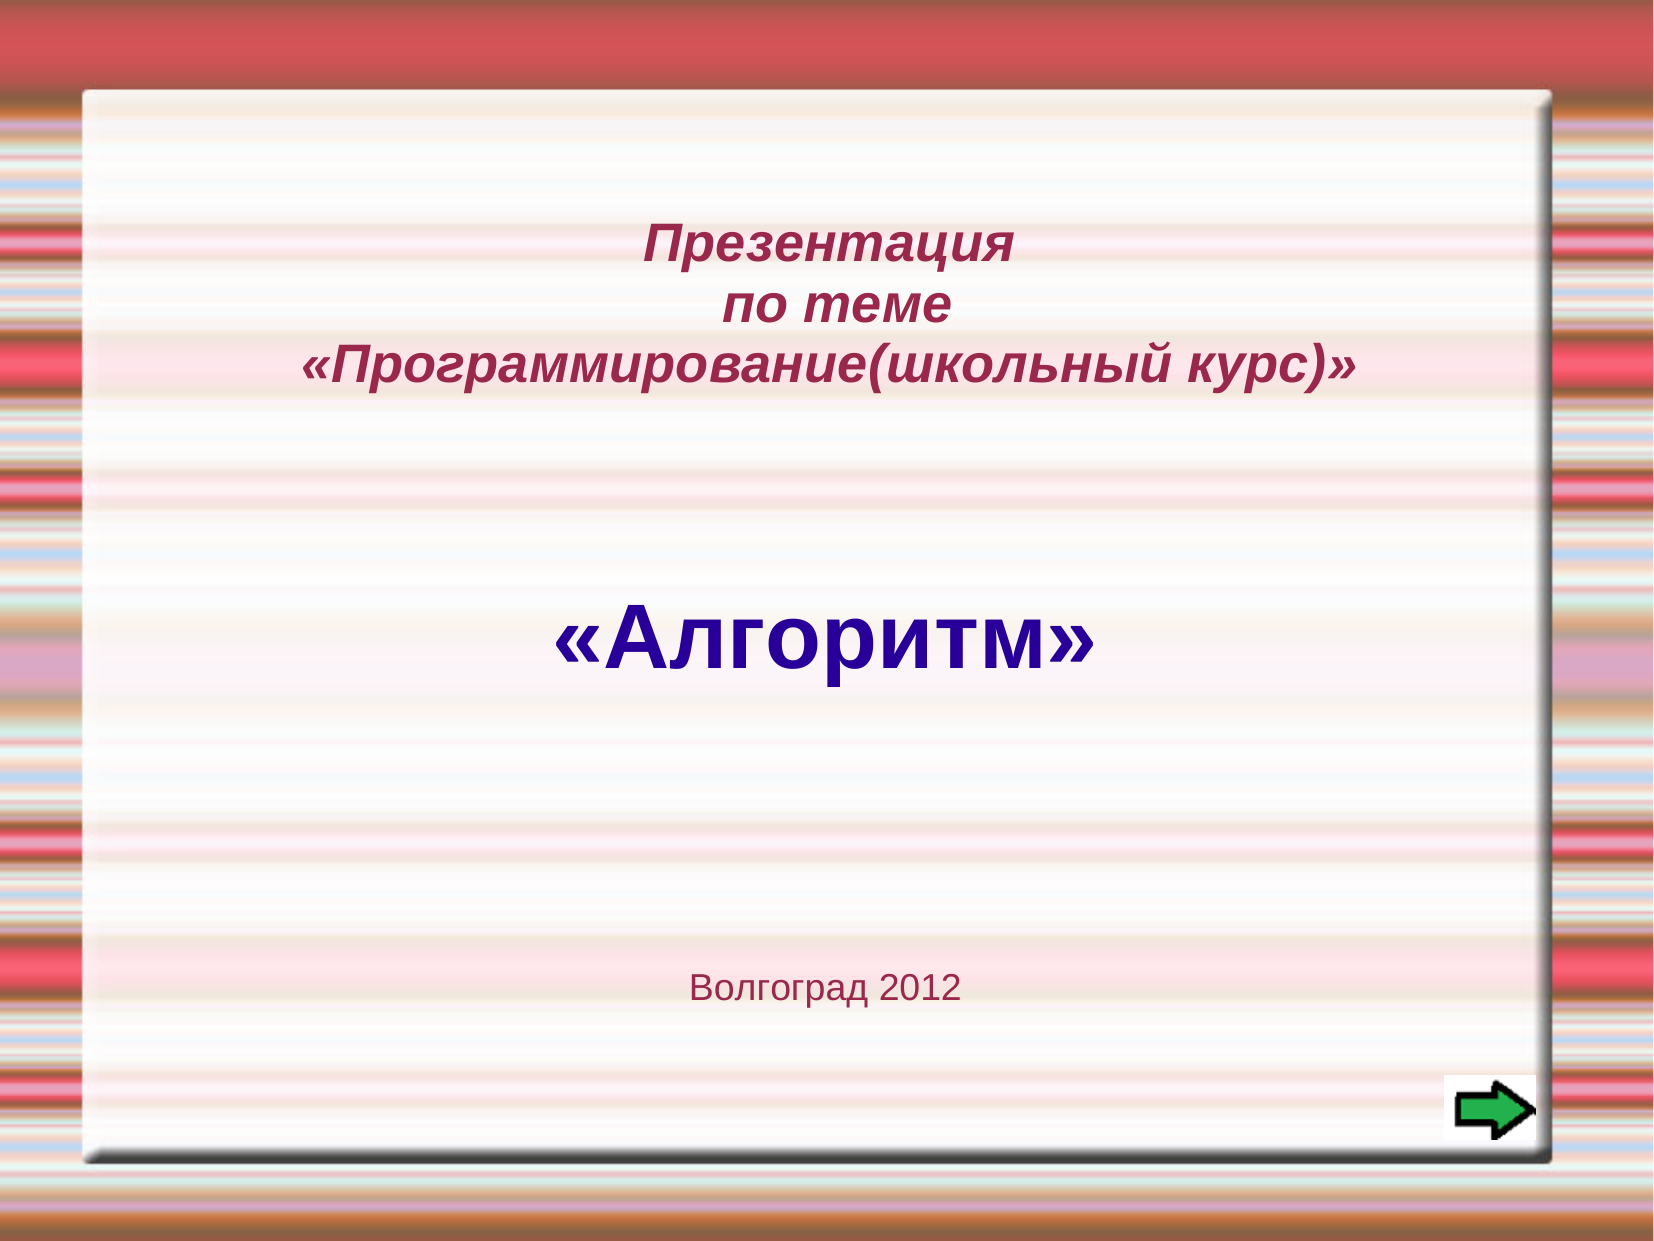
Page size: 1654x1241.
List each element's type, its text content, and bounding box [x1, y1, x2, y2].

title Презентация по теме «Программирование(школьный курс)» [124, 131, 1537, 532]
subtitle «Алгоритм» Волгоград 2012 [134, 350, 1516, 1133]
picture [0, 0, 1654, 1241]
